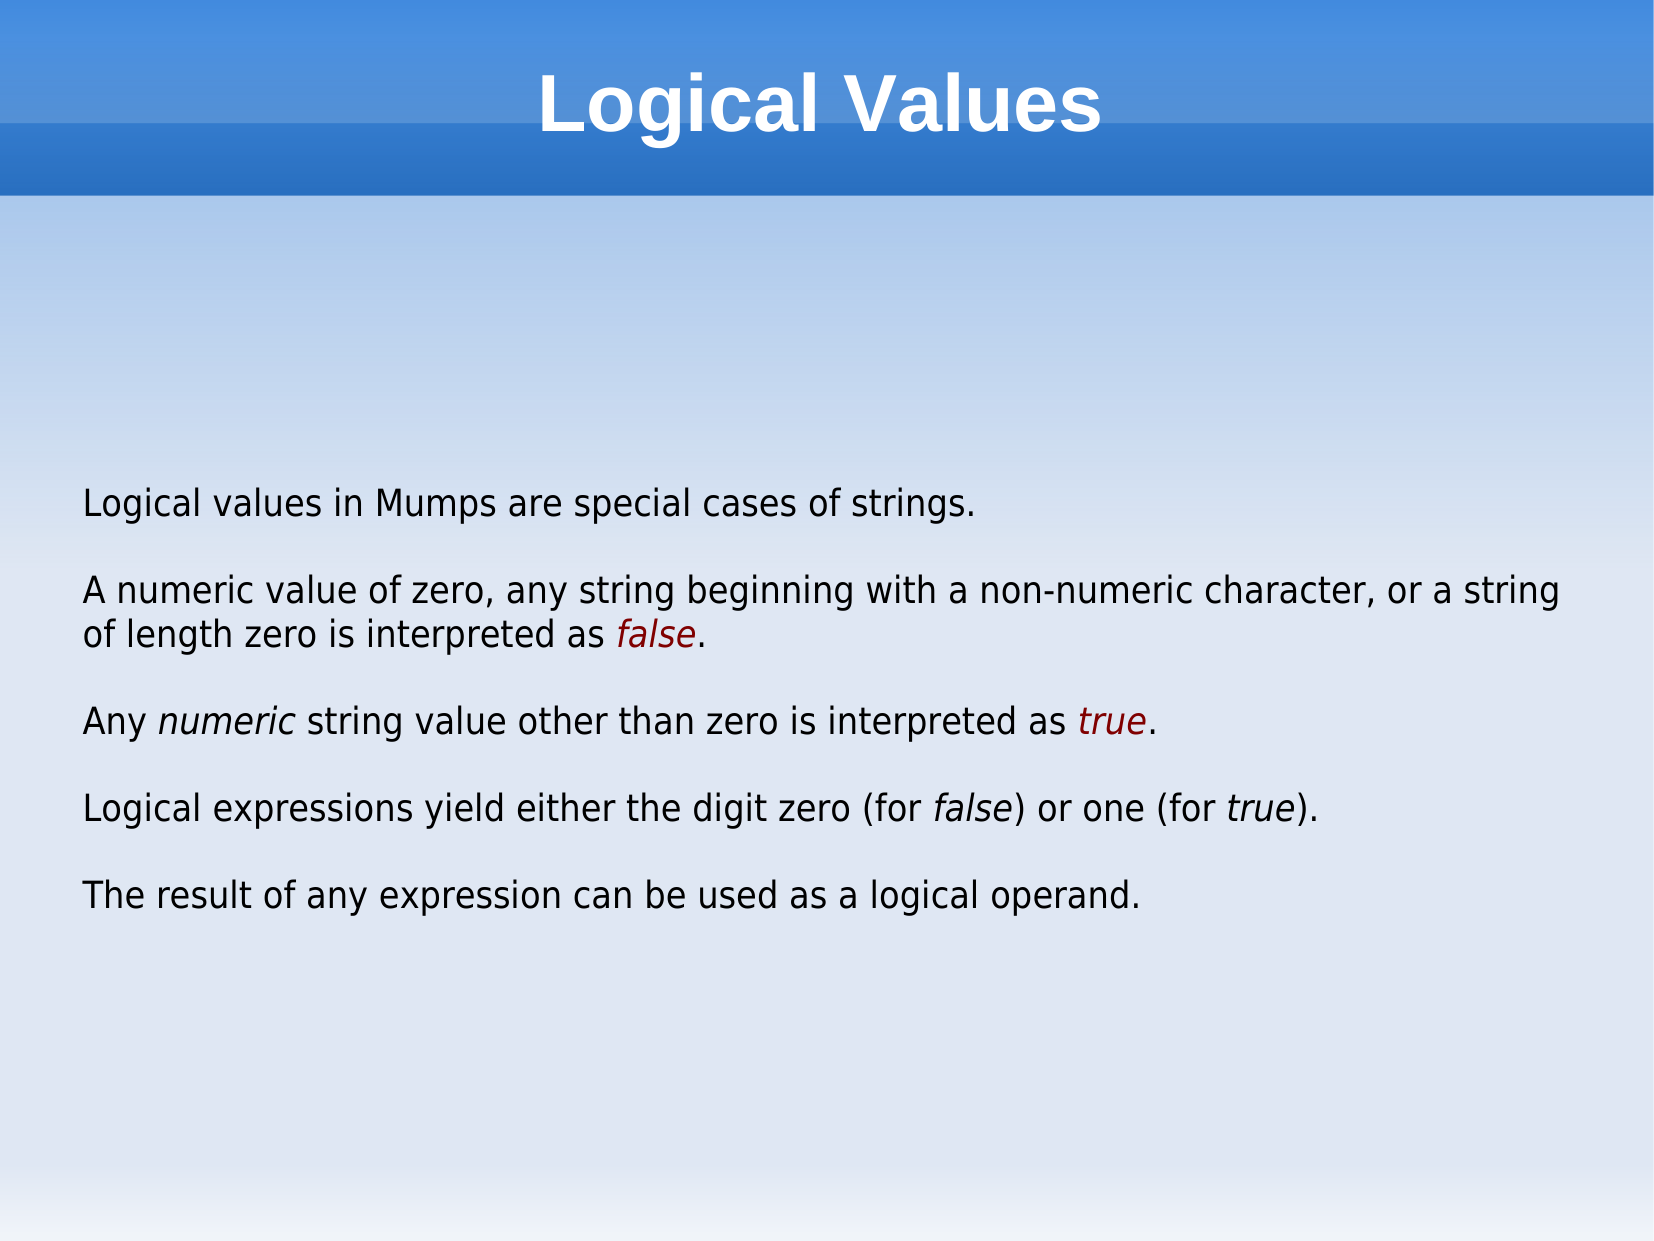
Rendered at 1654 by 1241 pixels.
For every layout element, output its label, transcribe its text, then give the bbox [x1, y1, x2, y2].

title Logical Values [76, 0, 1565, 208]
picture [0, 0, 1654, 1241]
subtitle Logical values in Mumps are special cases of strings. A numeric value of zero, any string beginning with a non-numeric character, or a string of length zero is interpreted as false. Any numeric string value other than zero is interpreted as true. Logical expressions yield either the digit zero (for false) or one (for true). The result of any expression can be used as a logical operand. [82, 290, 1571, 1109]
